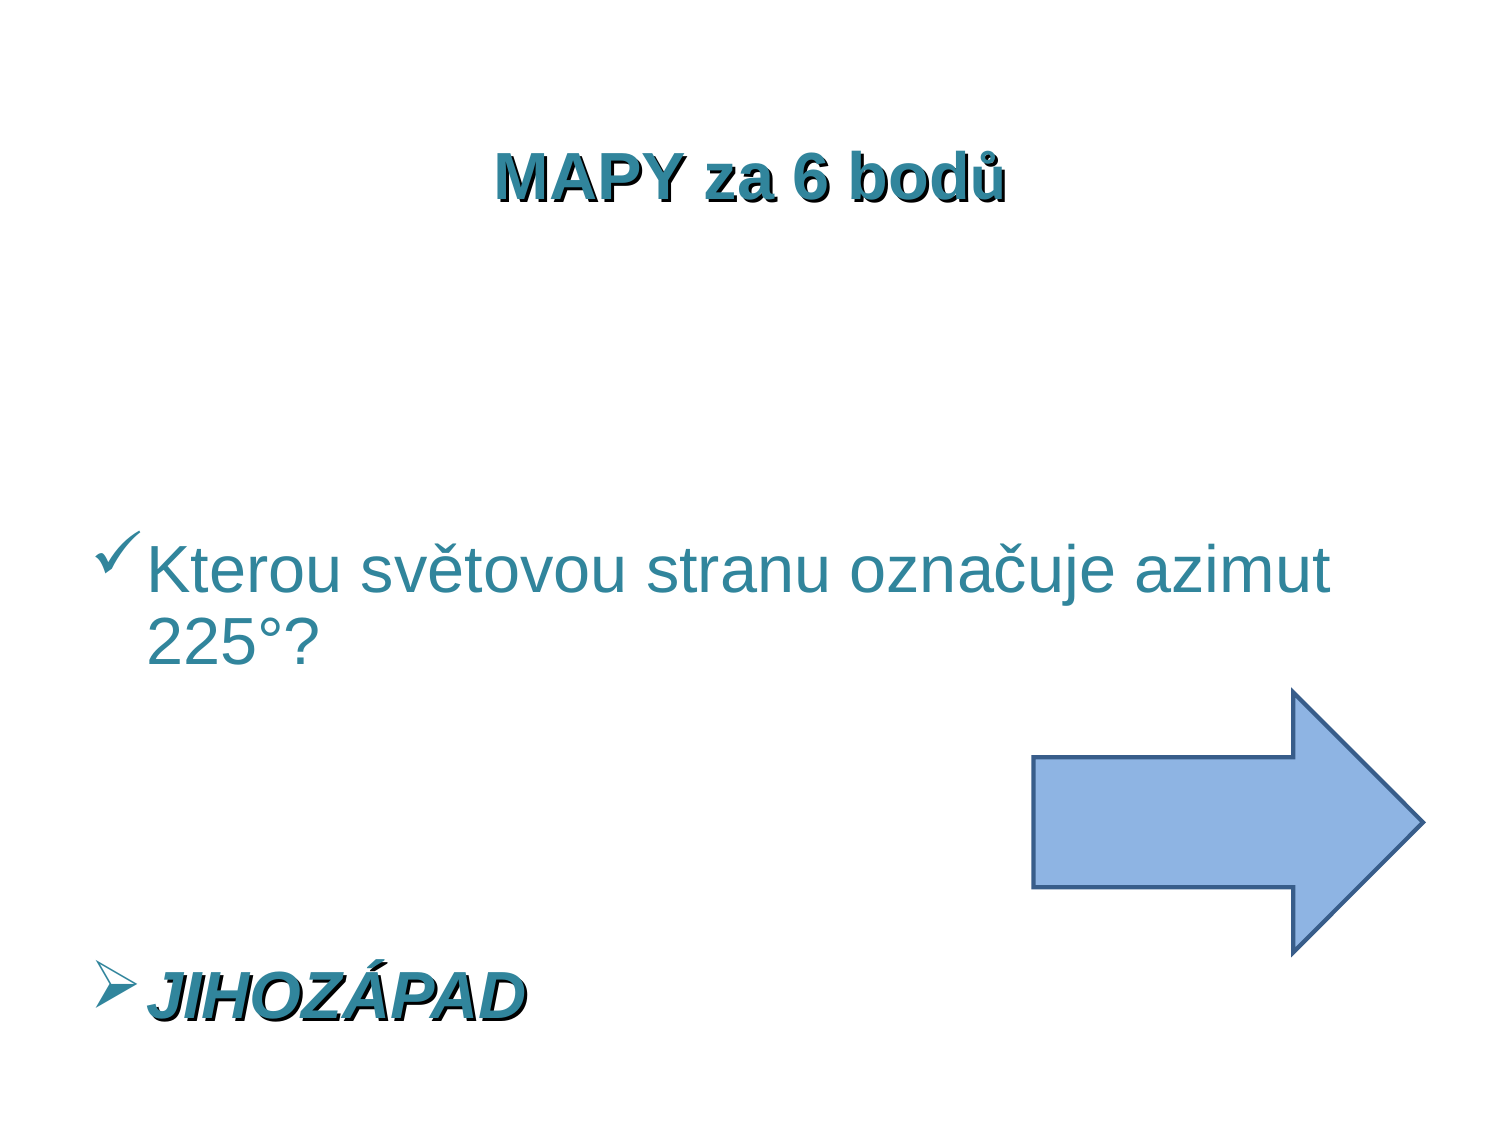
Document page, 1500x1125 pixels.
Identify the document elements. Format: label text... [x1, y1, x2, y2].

title MAPY za 6 bodů [75, 113, 1426, 233]
text_box [1033, 692, 1424, 953]
list Kterou světovou stranu označuje azimut 225°? JIHOZÁPAD [75, 527, 1426, 1079]
